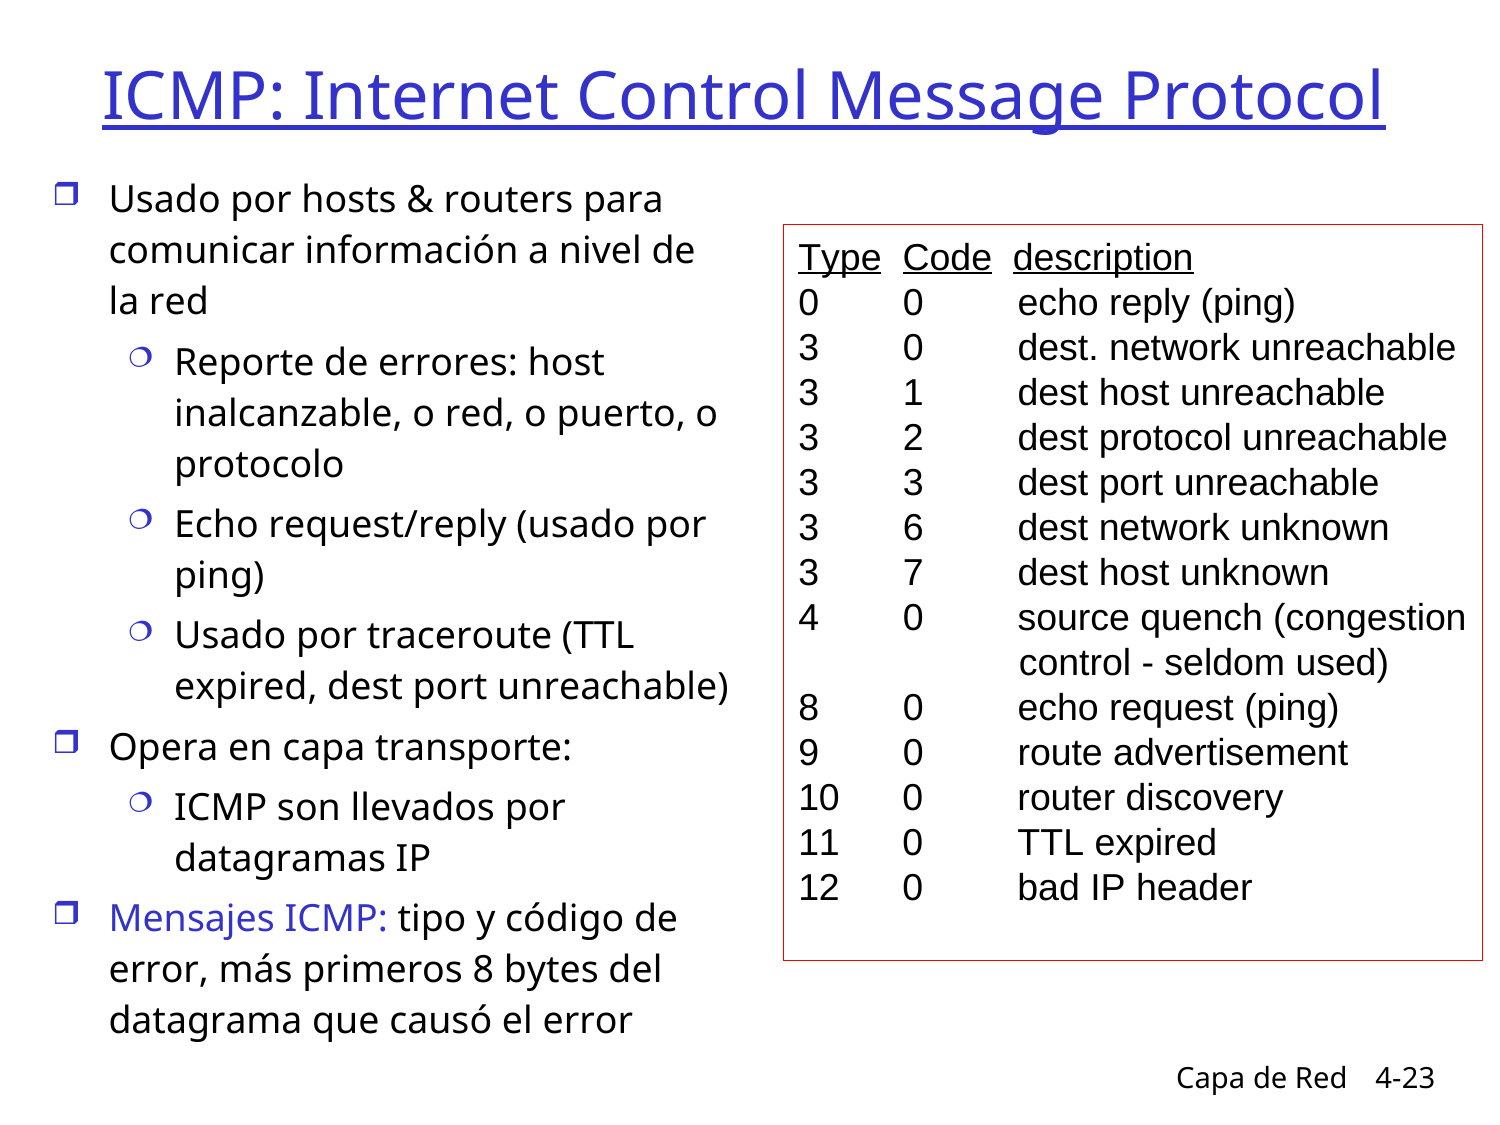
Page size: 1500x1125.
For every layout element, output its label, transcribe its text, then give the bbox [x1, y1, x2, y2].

text_box Type Code description 0 0 echo reply (ping) 3 0 dest. network unreachable 3 1 dest host unreachable 3 2 dest protocol unreachable 3 3 dest port unreachable 3 6 dest network unknown 3 7 dest host unknown 4 0 source quench (congestion control - seldom used) 8 0 echo request (ping) 9 0 route advertisement 10 0 router discovery 11 0 TTL expired 12 0 bad IP header [783, 224, 1483, 961]
title ICMP: Internet Control Message Protocol [87, 37, 1421, 150]
list Usado por hosts & routers para comunicar información a nivel de la red Reporte de errores: host inalcanzable, o red, o puerto, o protocolo Echo request/reply (usado por ping) Usado por traceroute (TTL expired, dest port unreachable) Opera en capa transporte: ICMP son llevados por datagramas IP Mensajes ICMP: tipo y código de error, más primeros 8 bytes del datagrama que causó el error [37, 164, 751, 928]
